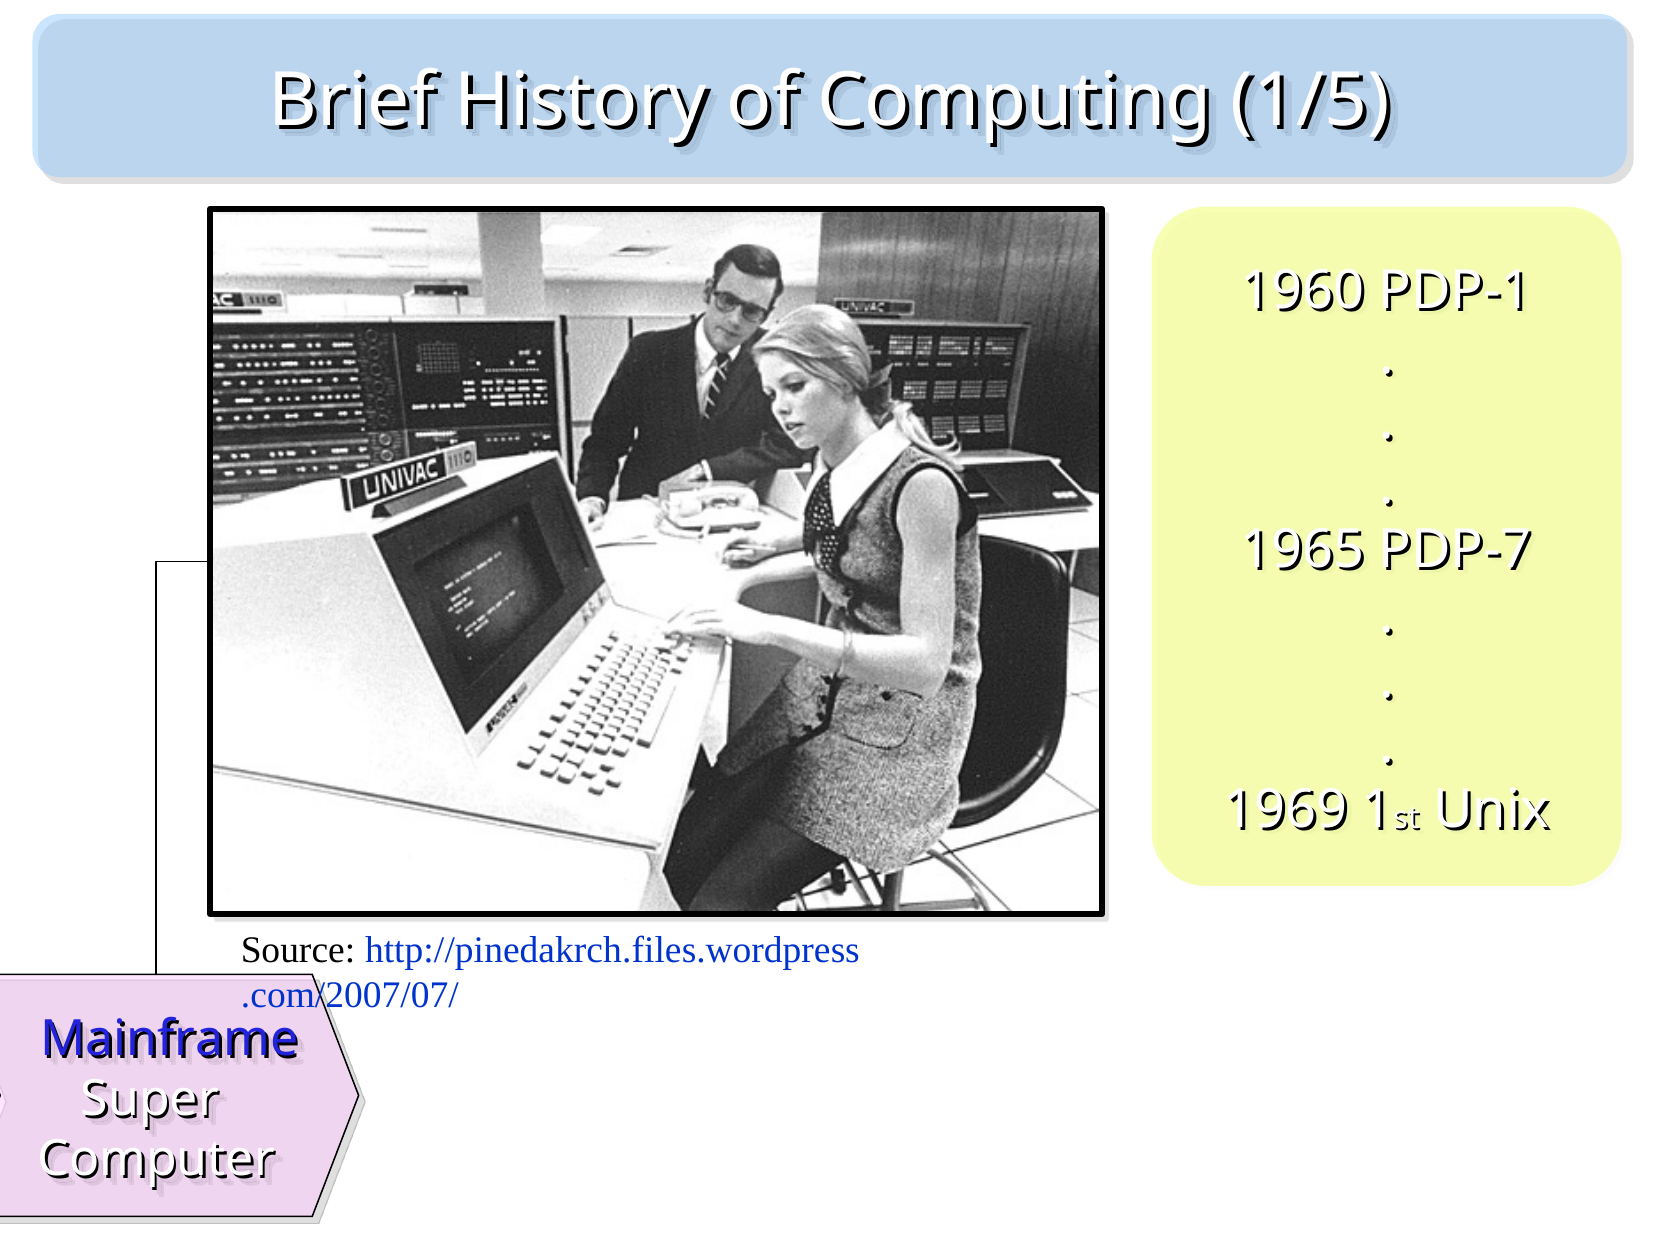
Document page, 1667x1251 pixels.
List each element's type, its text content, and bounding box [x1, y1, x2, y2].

text_box Brief History of Computing (1/5) [32, 13, 1628, 178]
picture [213, 211, 1099, 912]
text_box 1960 PDP-1 . . . 1965 PDP-7 . . . 1969 1st Unix [1151, 206, 1622, 886]
text_box Mainframe Super Computer [0, 974, 359, 1217]
text_box Source: http://pinedakrch.files.wordpress.com/2007/07/ [226, 917, 1093, 978]
